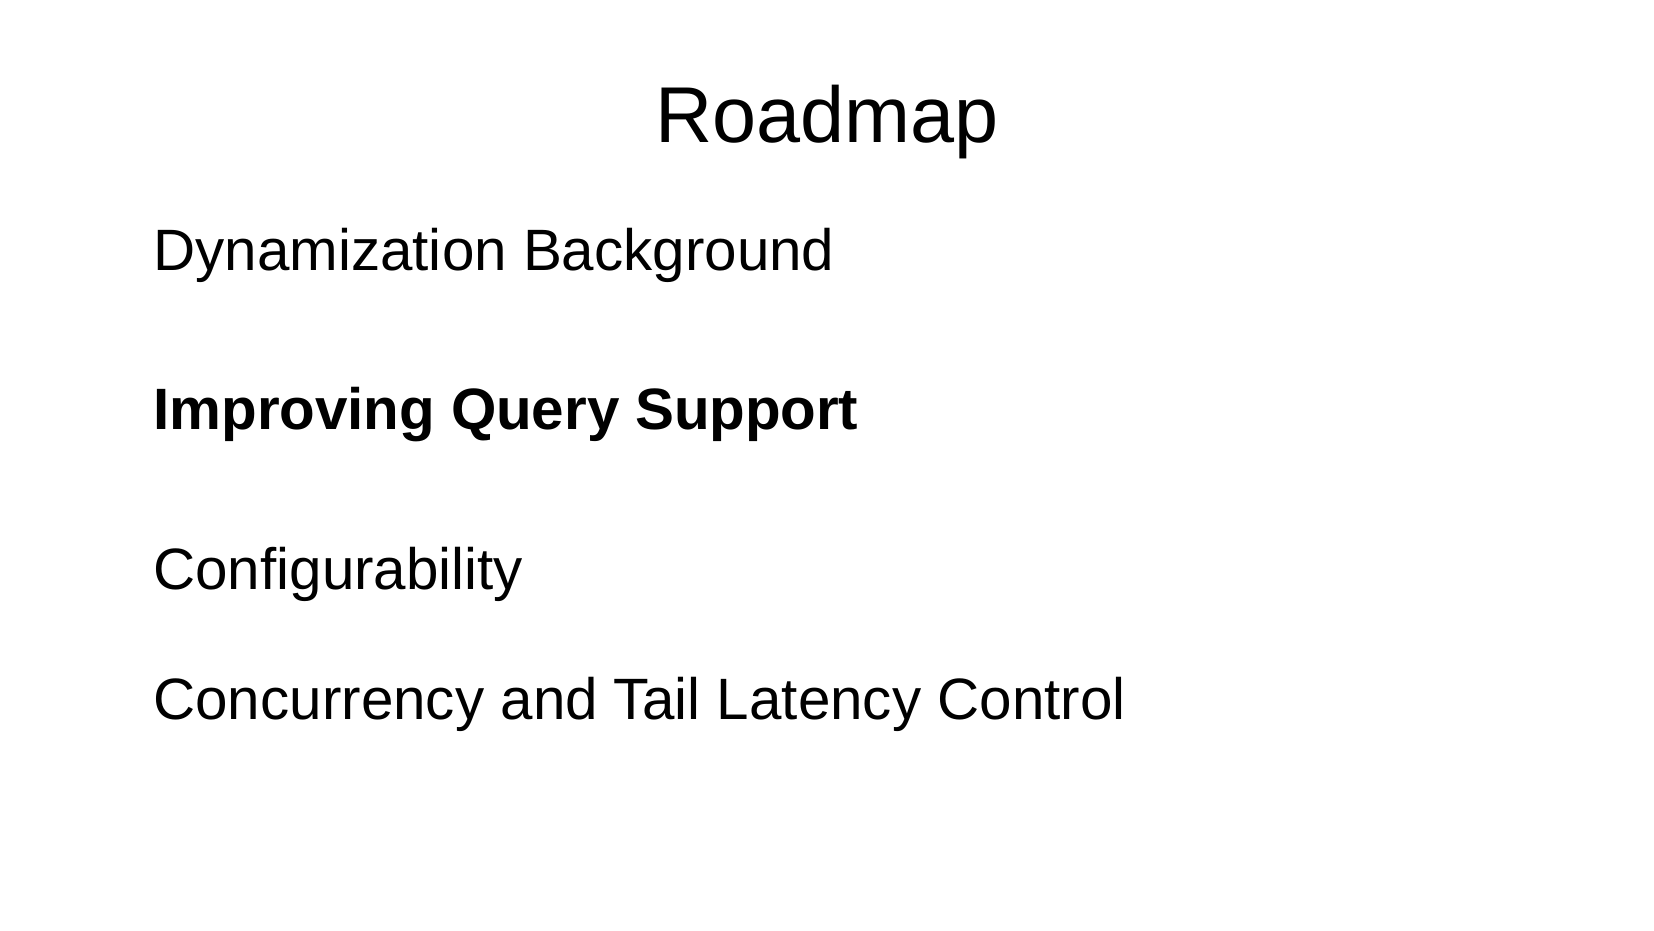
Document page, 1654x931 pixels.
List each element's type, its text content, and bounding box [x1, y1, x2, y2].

title Roadmap [82, 37, 1571, 193]
list Dynamization Background Improving Query Support Configurability Concurrency and Tail Latency Control [82, 217, 1571, 758]
